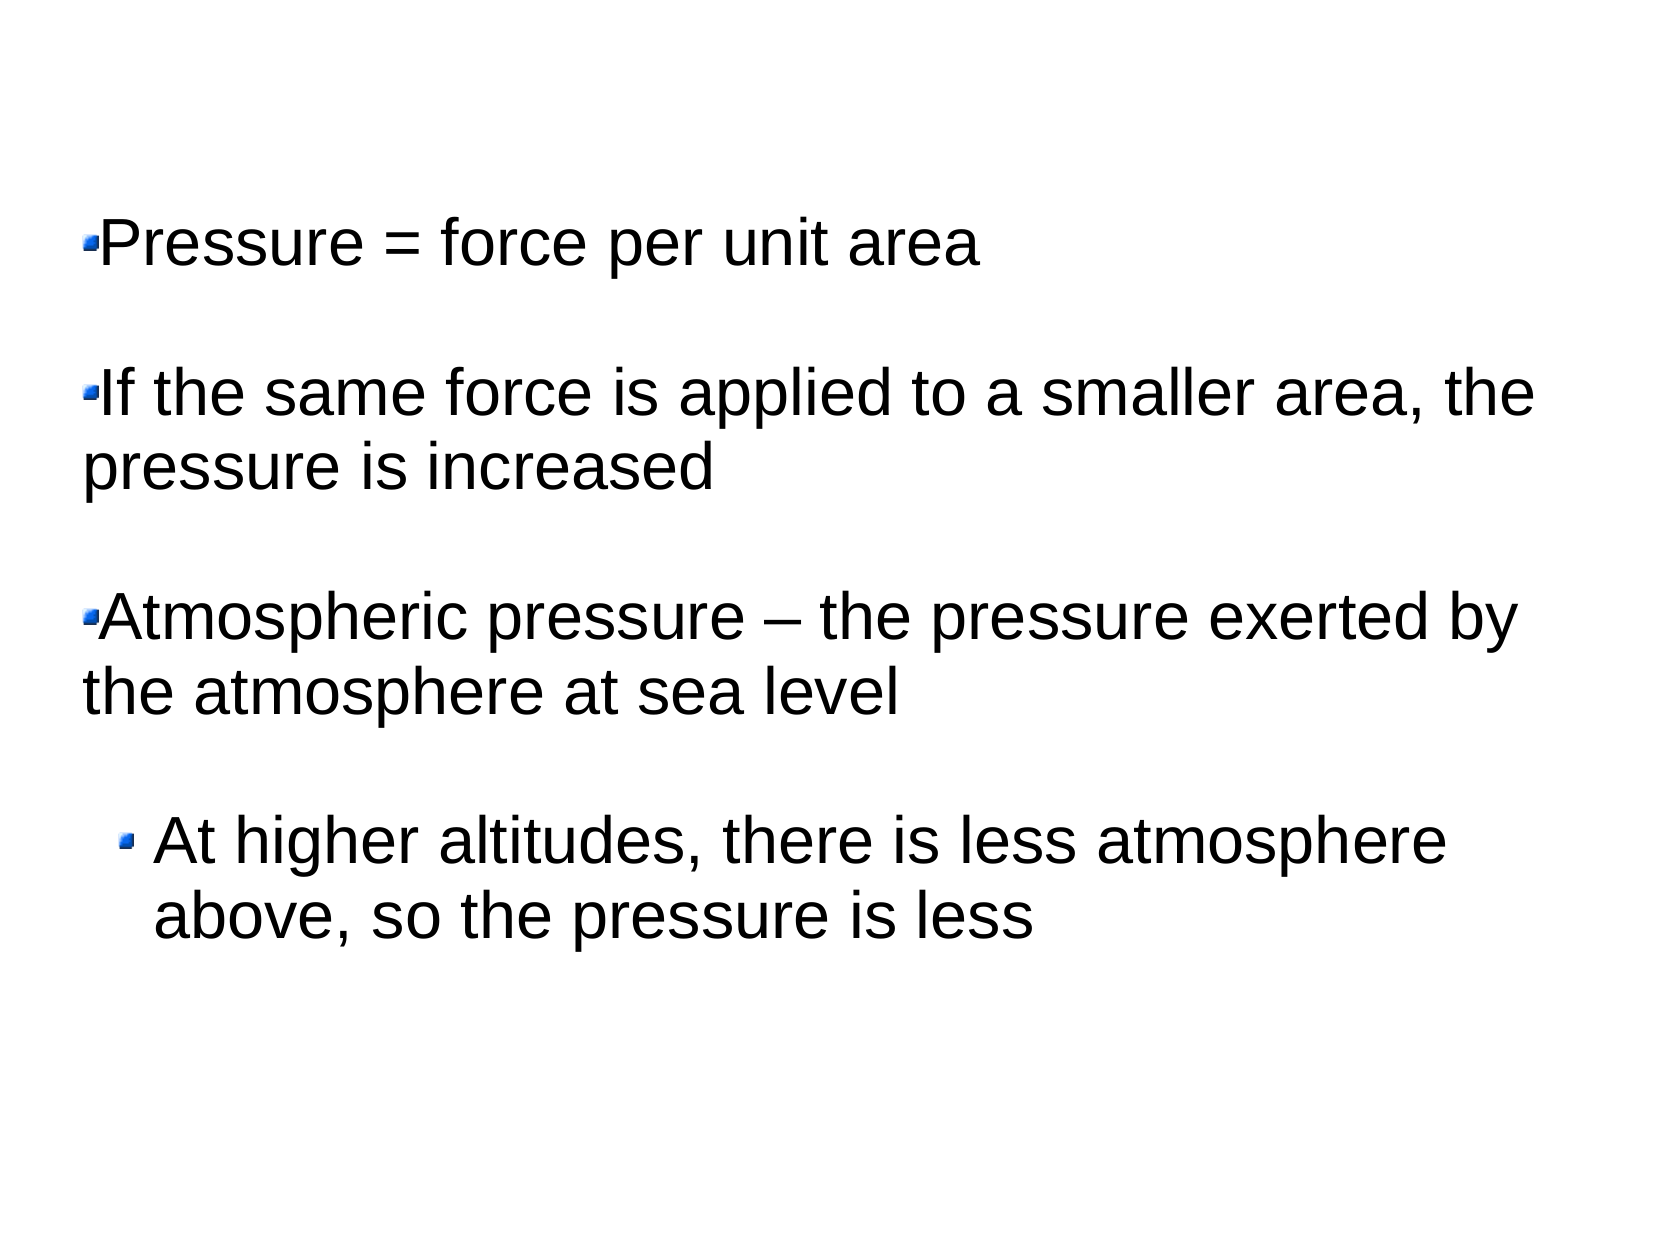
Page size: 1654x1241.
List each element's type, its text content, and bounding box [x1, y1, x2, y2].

subtitle Pressure = force per unit area If the same force is applied to a smaller area, the pressure is increased Atmospheric pressure – the pressure exerted by the atmosphere at sea level At higher altitudes, there is less atmosphere above, so the pressure is less [82, 49, 1571, 1109]
